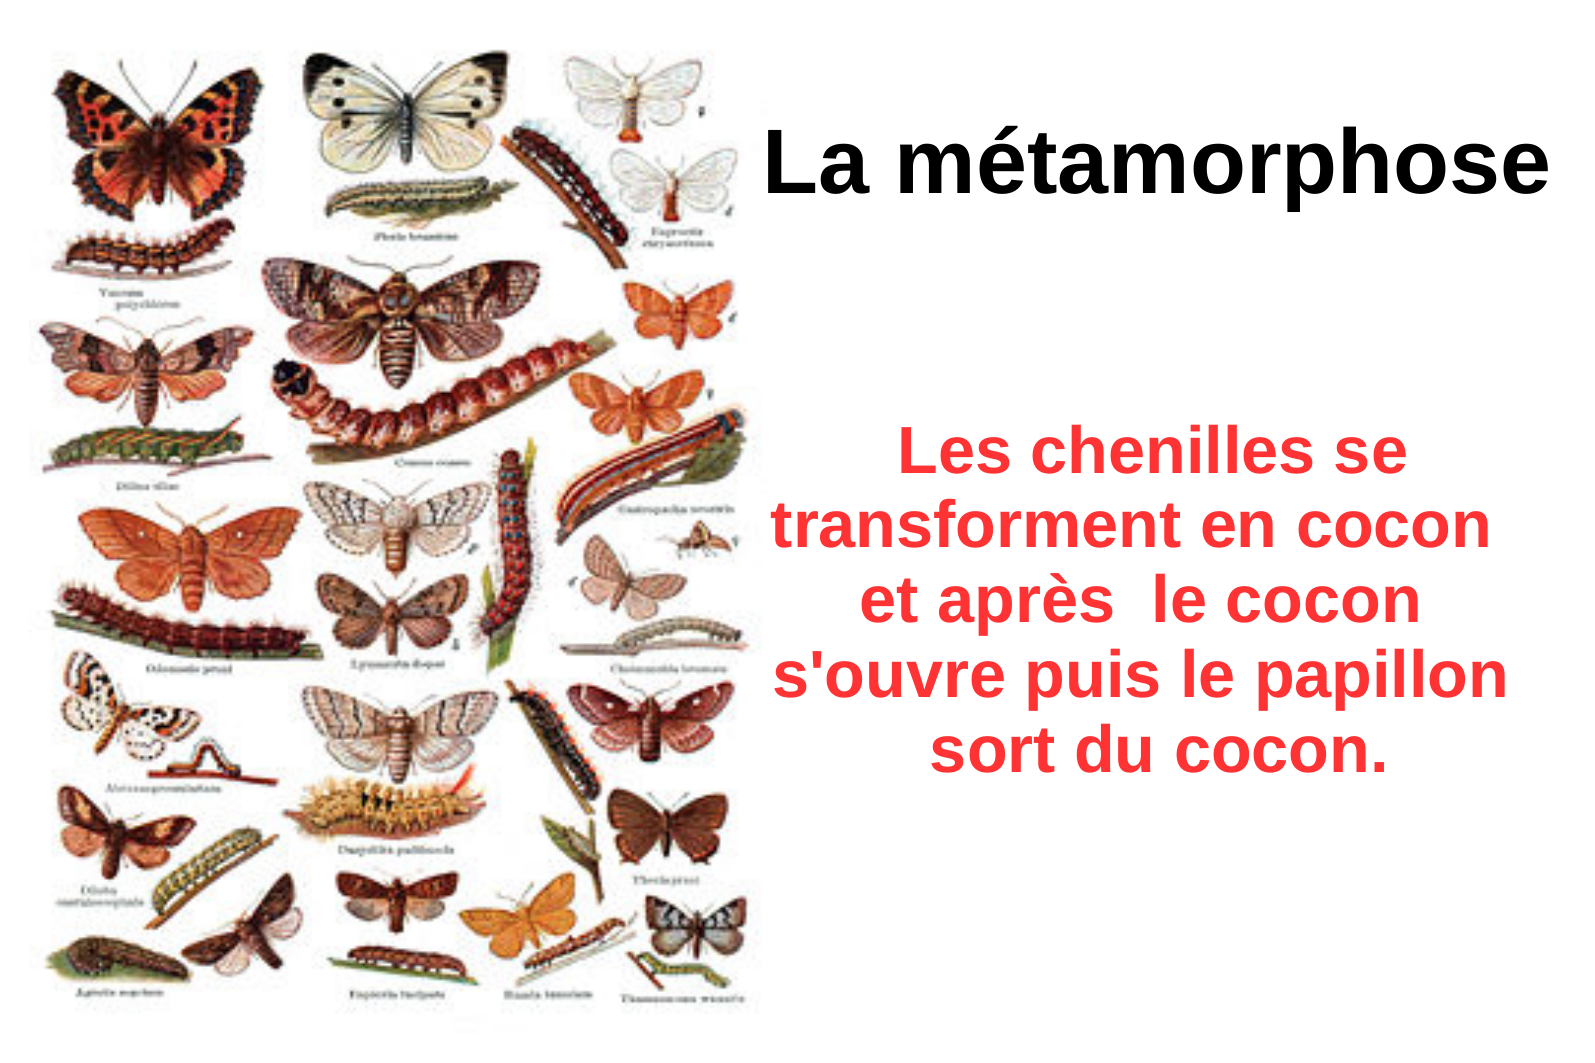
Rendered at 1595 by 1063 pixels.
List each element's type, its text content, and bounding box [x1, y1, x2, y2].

picture [29, 29, 768, 1034]
text_box Les chenilles se transforment en cocon et après le cocon s'ouvre puis le papillon sort du cocon. [767, 248, 1515, 951]
title La métamorphose [768, 88, 1565, 237]
